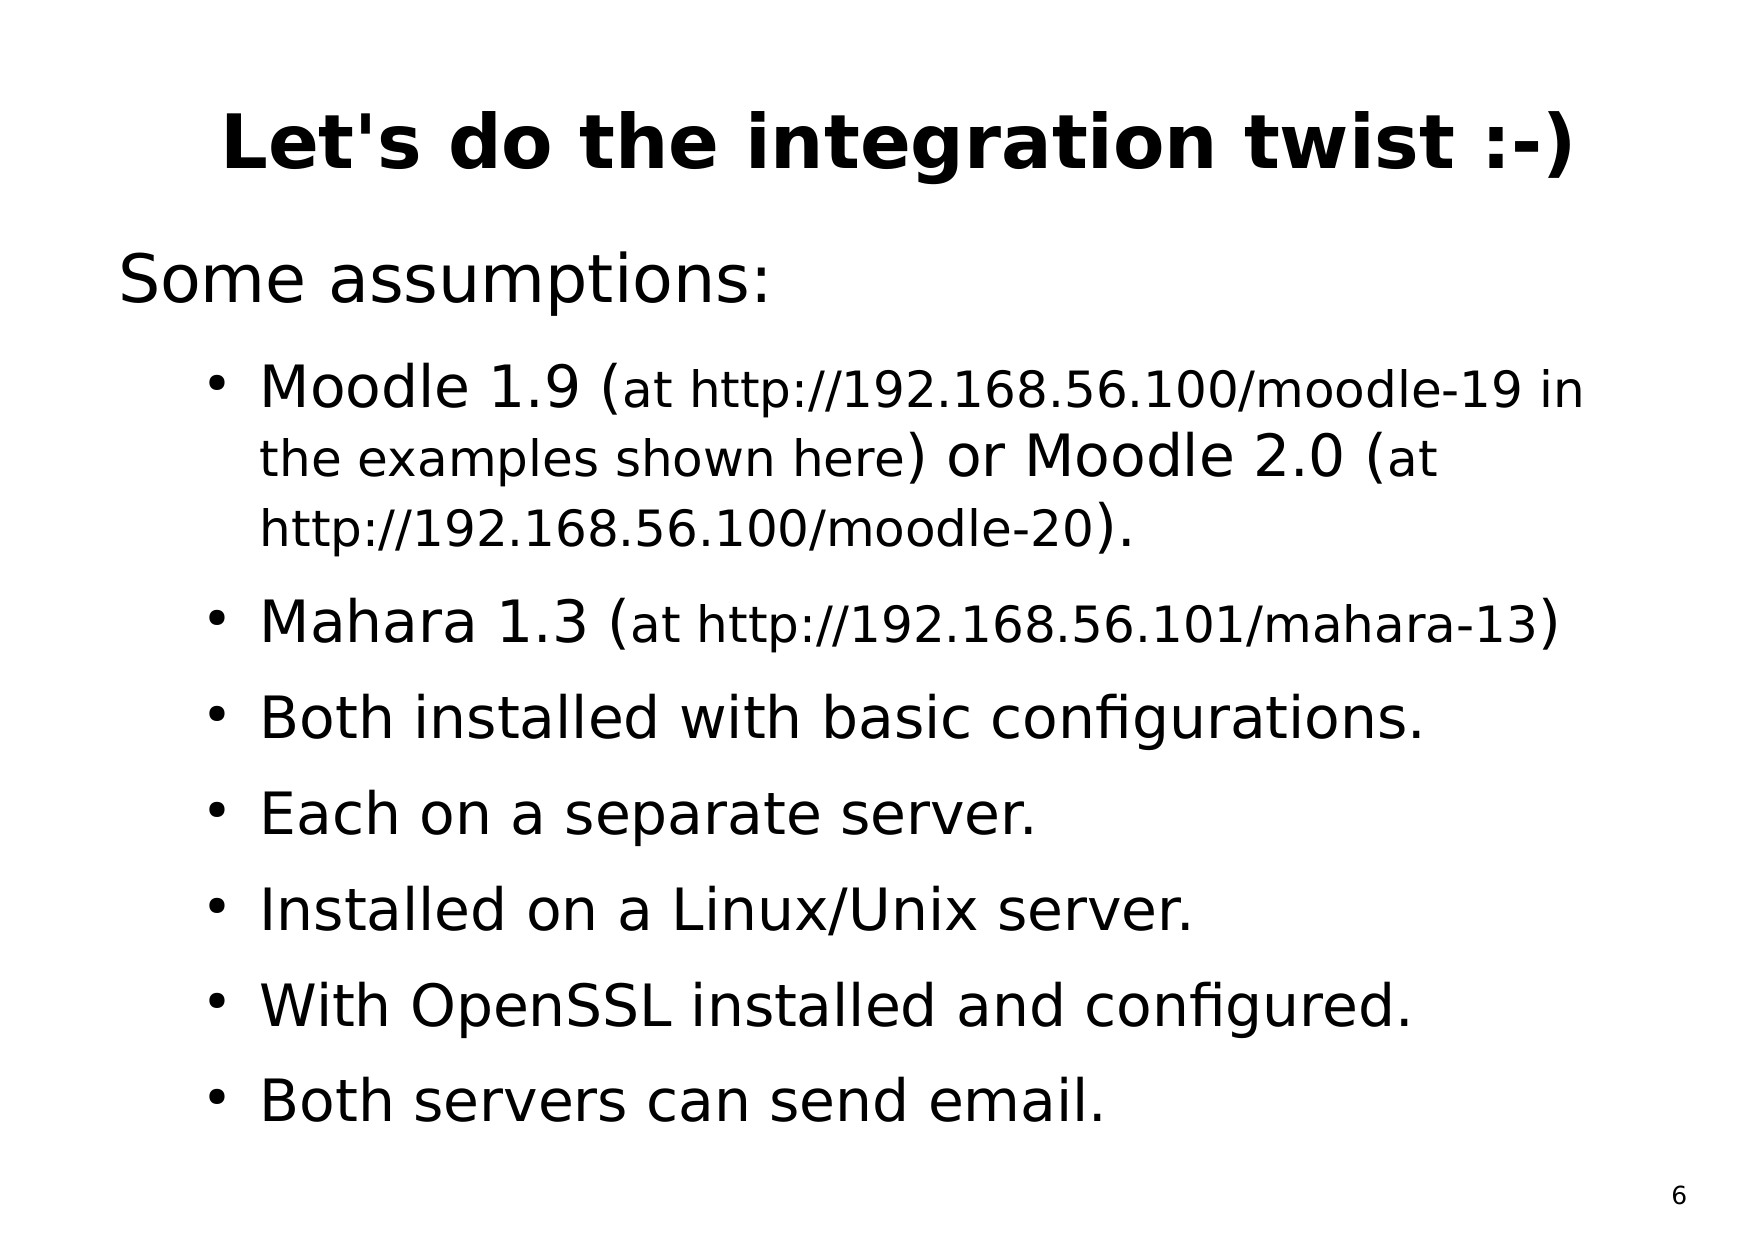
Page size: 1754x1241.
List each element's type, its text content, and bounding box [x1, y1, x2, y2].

list Some assumptions: Moodle 1.9 (at http://192.168.56.100/moodle-19 in the examples shown here) or Moodle 2.0 (at http://192.168.56.100/moodle-20). Mahara 1.3 (at http://192.168.56.101/mahara-13) Both installed with basic configurations. Each on a separate server. Installed on a Linux/Unix server. With OpenSSL installed and configured. Both servers can send email. [118, 236, 1654, 1143]
title Let's do the integration twist :-) [59, 34, 1713, 242]
